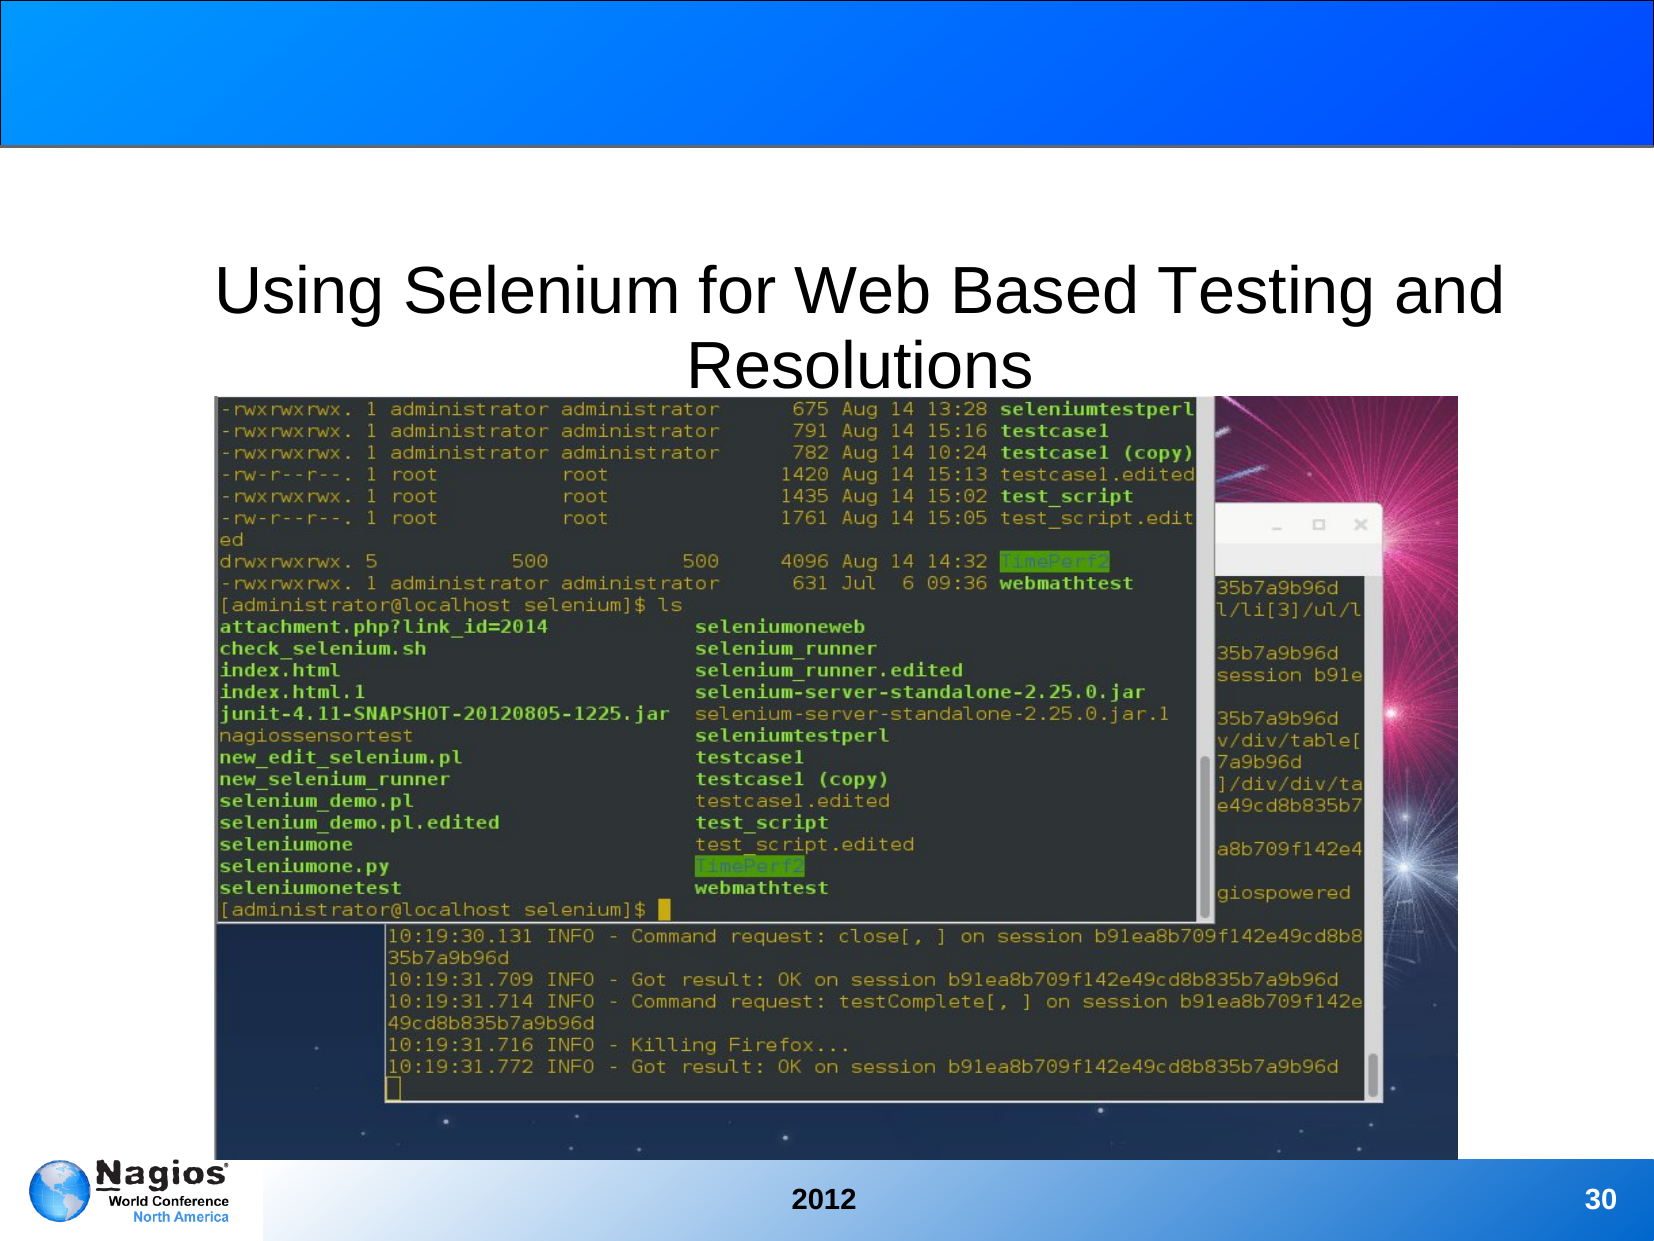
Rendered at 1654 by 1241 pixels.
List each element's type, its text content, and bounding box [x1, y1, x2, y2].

picture [29, 396, 1458, 1235]
list Using Selenium for Web Based Testing and Resolutions [80, 253, 1569, 417]
